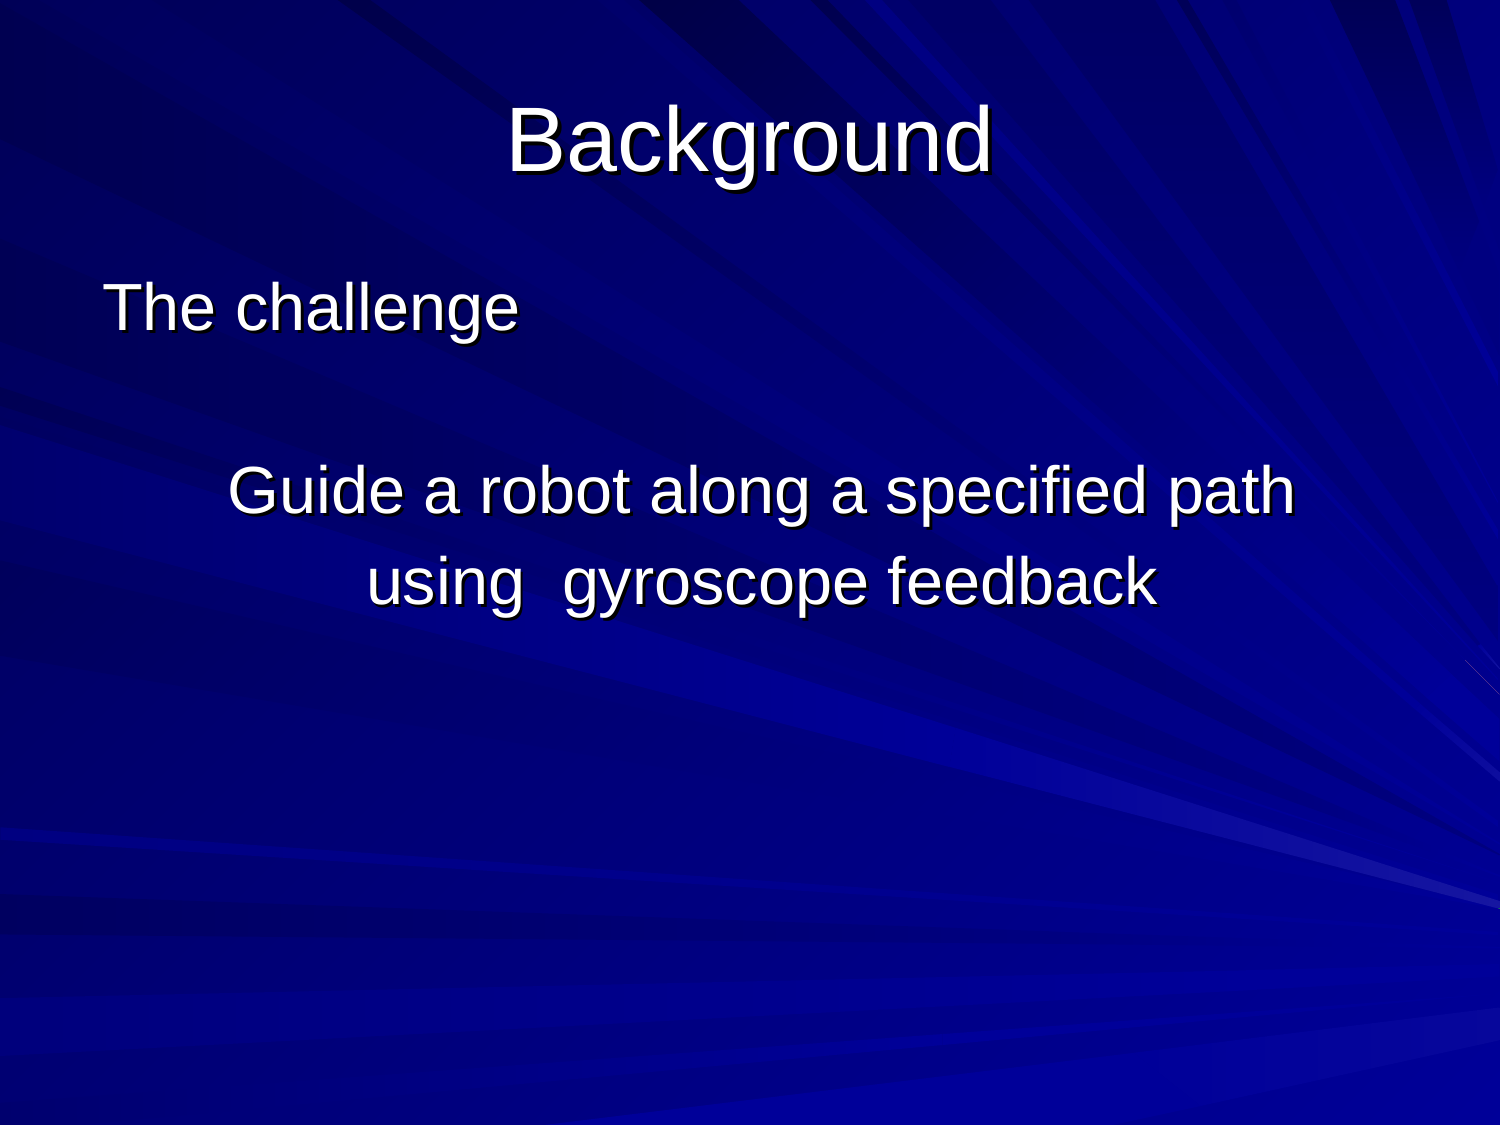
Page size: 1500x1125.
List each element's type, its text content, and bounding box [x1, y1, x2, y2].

title Background [75, 45, 1426, 234]
list The challenge Guide a robot along a specified path using gyroscope feedback [87, 262, 1438, 1006]
